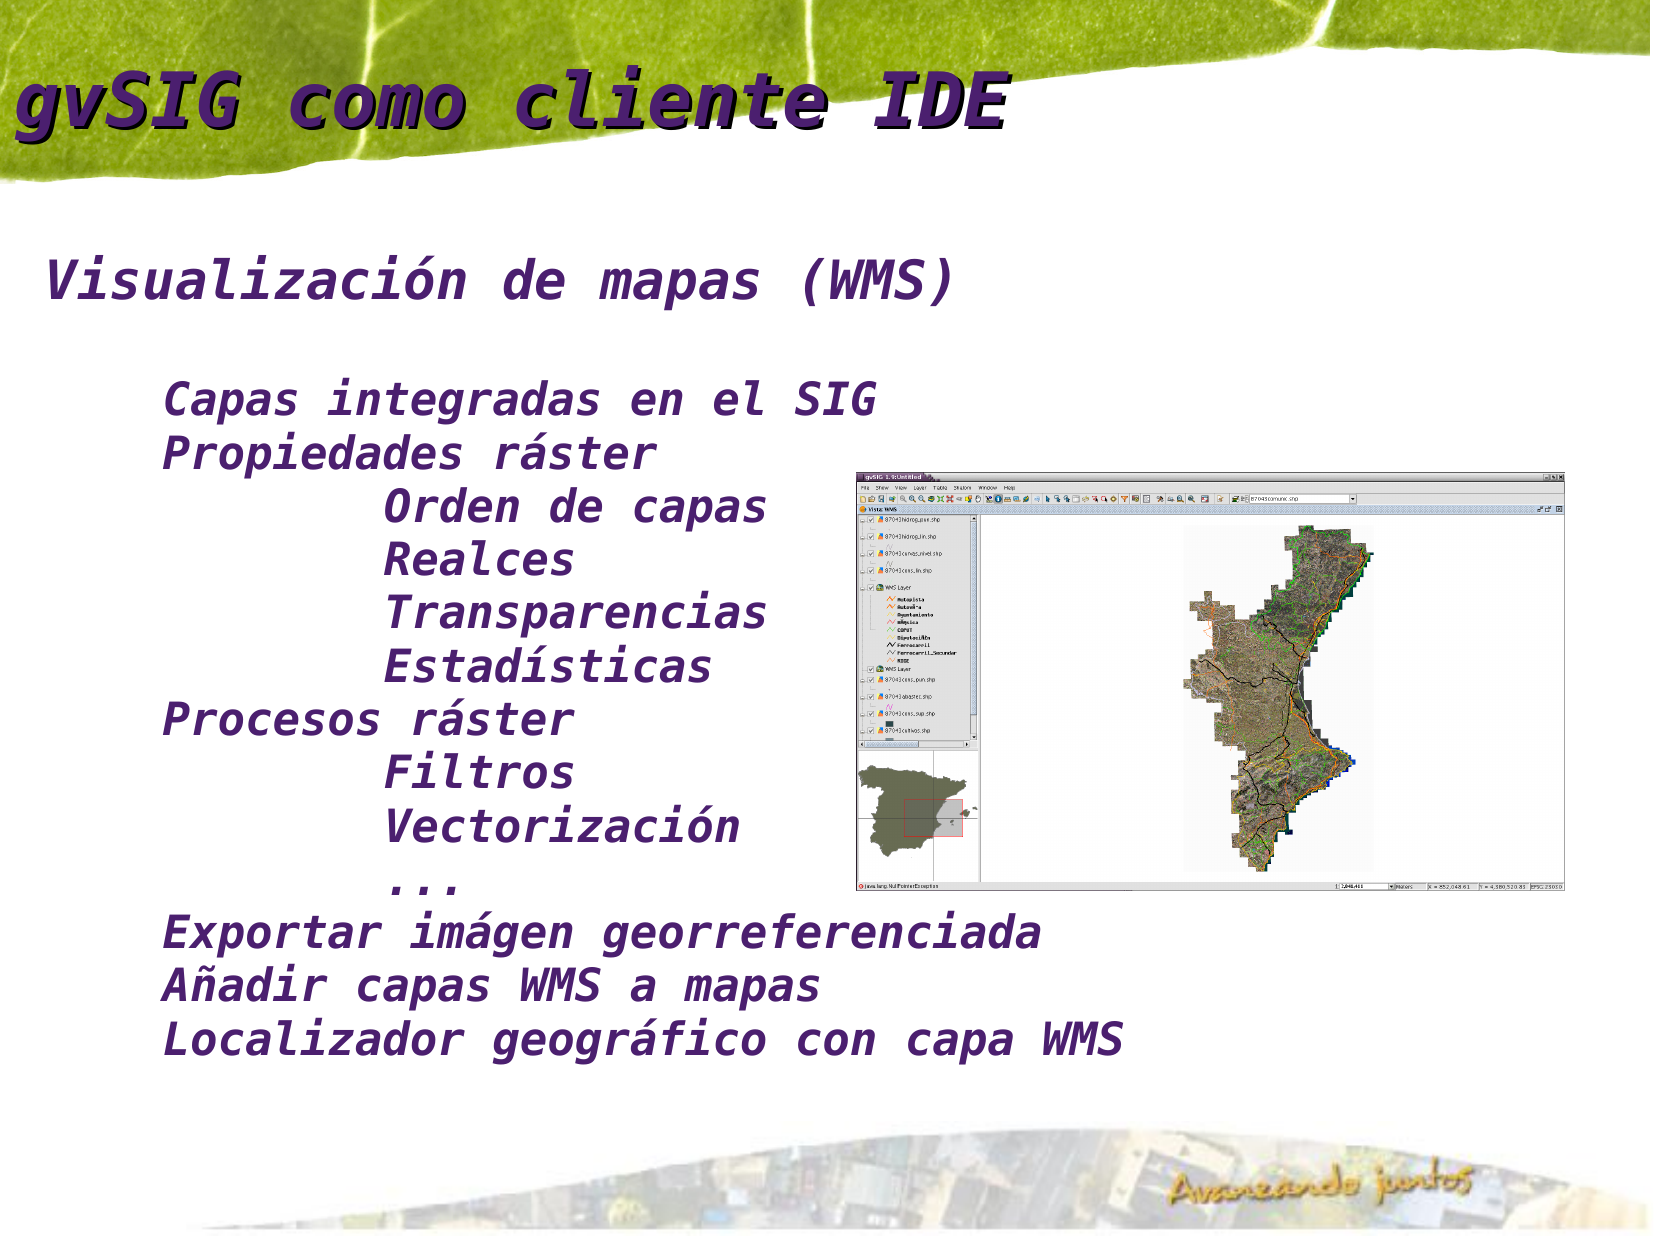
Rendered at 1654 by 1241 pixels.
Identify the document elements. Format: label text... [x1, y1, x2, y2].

text_box Capas integradas en el SIG Propiedades ráster Orden de capas Realces Transparencias Estadísticas Procesos ráster Filtros Vectorización ... Exportar imágen georreferenciada Añadir capas WMS a mapas Localizador geográfico con capa WMS [147, 366, 1447, 1171]
picture [0, 0, 1650, 184]
picture [856, 472, 1565, 891]
text_box gvSIG como cliente IDE [0, 5, 1418, 154]
picture [93, 1121, 1654, 1237]
text_box Visualización de mapas (WMS) [29, 242, 1300, 321]
